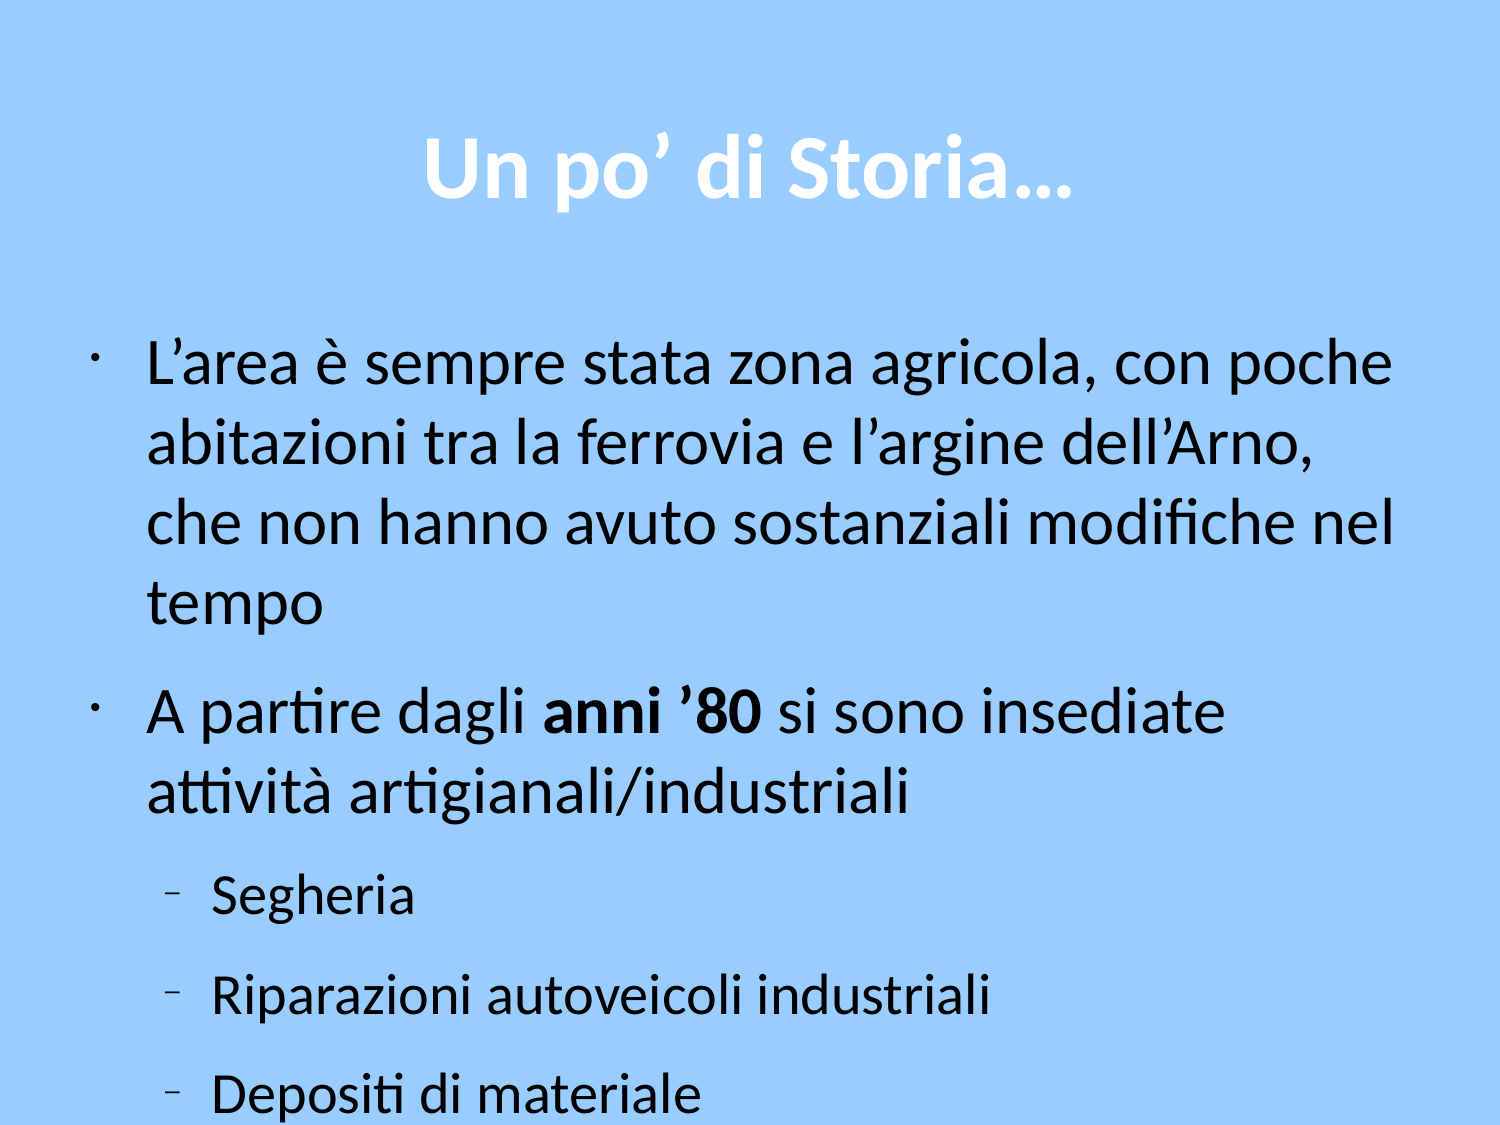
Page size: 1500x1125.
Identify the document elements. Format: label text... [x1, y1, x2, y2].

list L’area è sempre stata zona agricola, con poche abitazioni tra la ferrovia e l’argine dell’Arno, che non hanno avuto sostanziali modifiche nel tempo A partire dagli anni ’80 si sono insediate attività artigianali/industriali Segheria Riparazioni autoveicoli industriali Depositi di materiale Lavorazioni inerti in un contesto privo di opere di urbanizzazione primaria e senza la presenza di un piano di sviluppo approvato [75, 302, 1425, 1125]
title Un po’ di Storia… [75, 91, 1425, 302]
